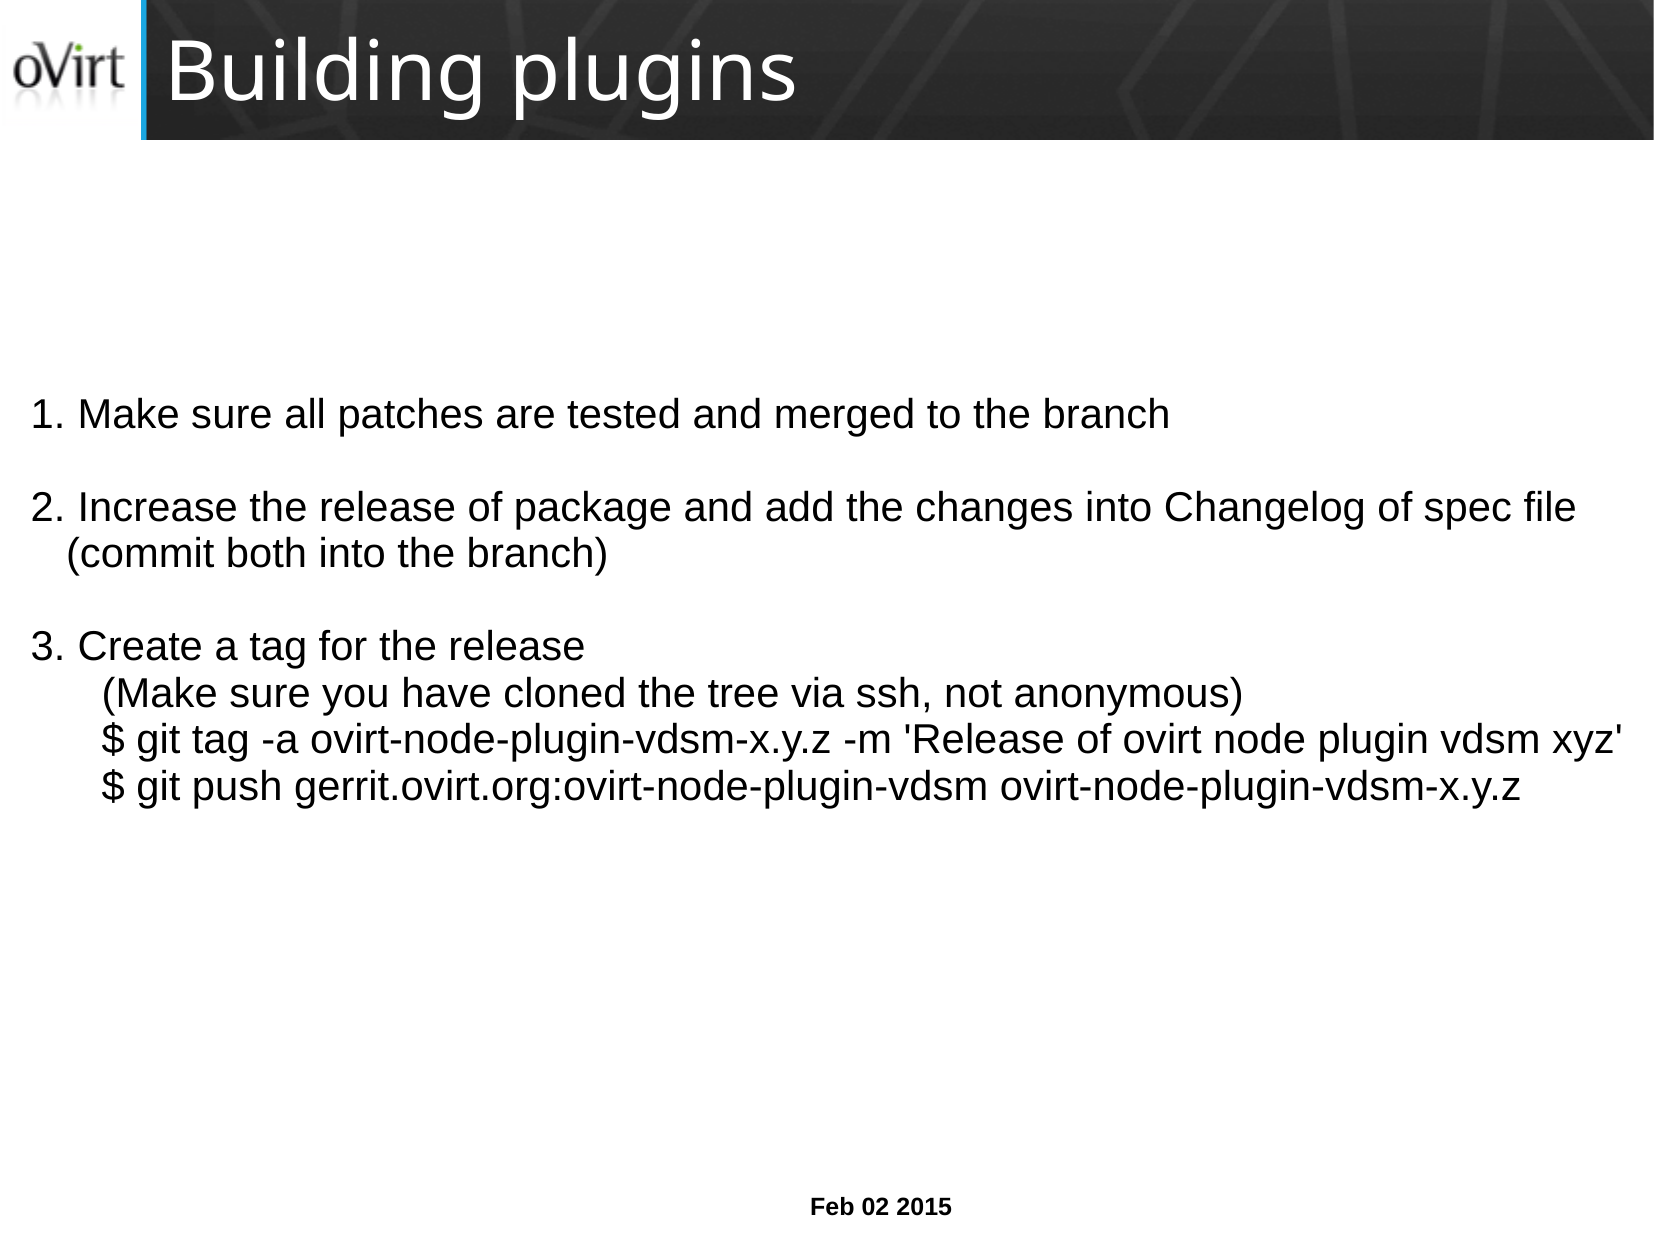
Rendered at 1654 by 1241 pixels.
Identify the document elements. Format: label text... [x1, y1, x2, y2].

title Building plugins [164, 18, 1653, 119]
picture [0, 0, 1654, 140]
text_box Make sure all patches are tested and merged to the branch Increase the release of package and add the changes into Changelog of spec file (commit both into the branch) Create a tag for the release (Make sure you have cloned the tree via ssh, not anonymous) $ git tag -a ovirt-node-plugin-vdsm-x.y.z -m 'Release of ovirt node plugin vdsm xyz' $ git push gerrit.ovirt.org:ovirt-node-plugin-vdsm ovirt-node-plugin-vdsm-x.y.z [15, 383, 1639, 863]
